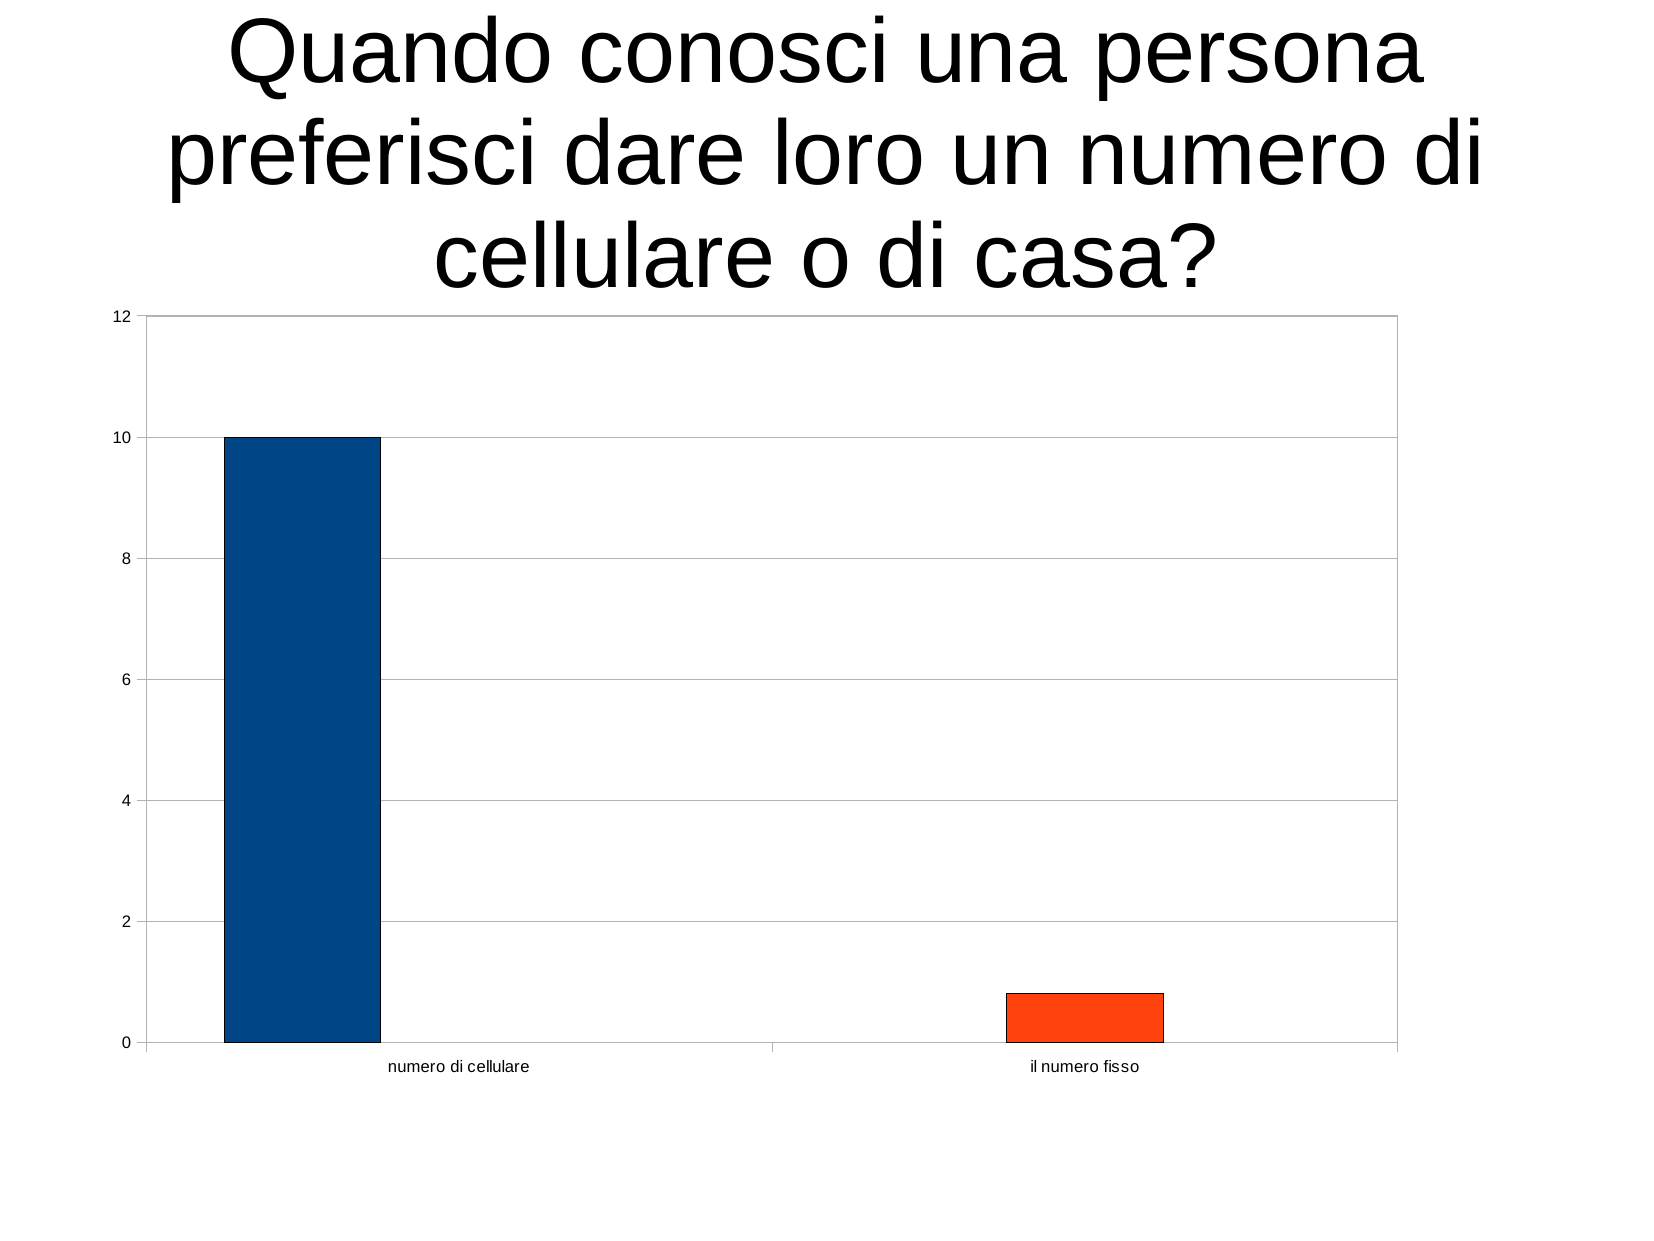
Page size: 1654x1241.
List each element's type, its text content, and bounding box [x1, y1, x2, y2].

title Quando conosci una persona preferisci dare loro un numero di cellulare o di casa? [82, 0, 1571, 290]
chart [82, 290, 1571, 1109]
